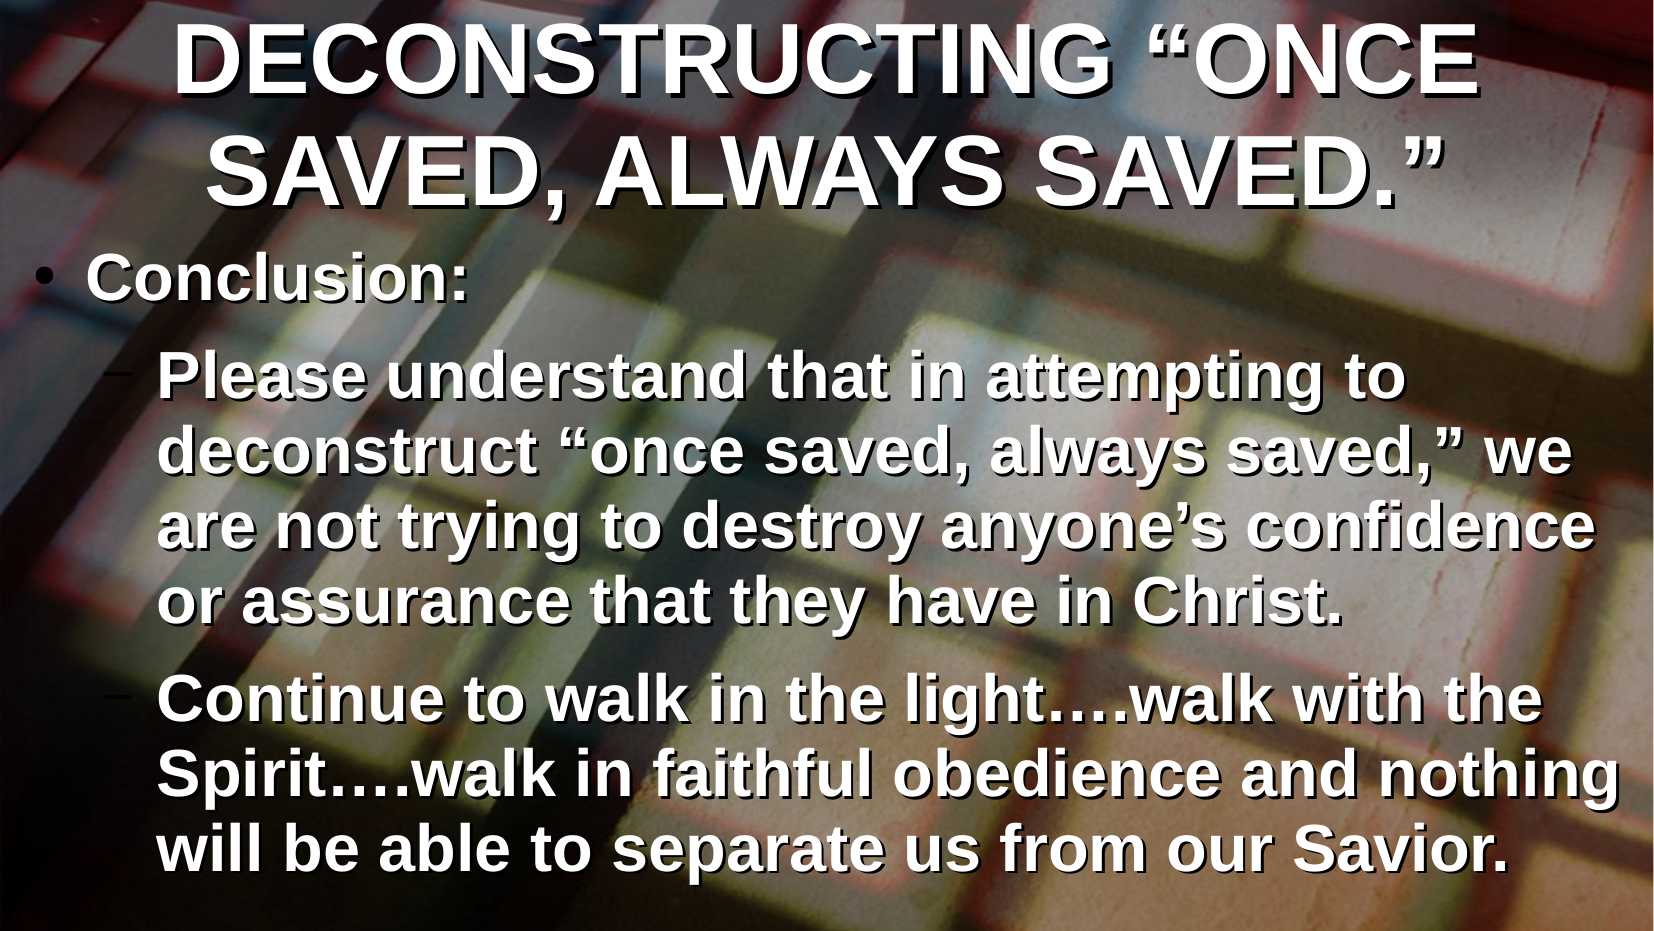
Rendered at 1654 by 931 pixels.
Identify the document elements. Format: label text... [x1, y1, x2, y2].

list Conclusion: Please understand that in attempting to deconstruct “once saved, always saved,” we are not trying to destroy anyone’s confidence or assurance that they have in Christ. Continue to walk in the light….walk with the Spirit….walk in faithful obedience and nothing will be able to separate us from our Savior. [15, 240, 1636, 916]
title DECONSTRUCTING “ONCE SAVED, ALWAYS SAVED.” [82, 2, 1571, 227]
picture [0, 0, 1654, 931]
